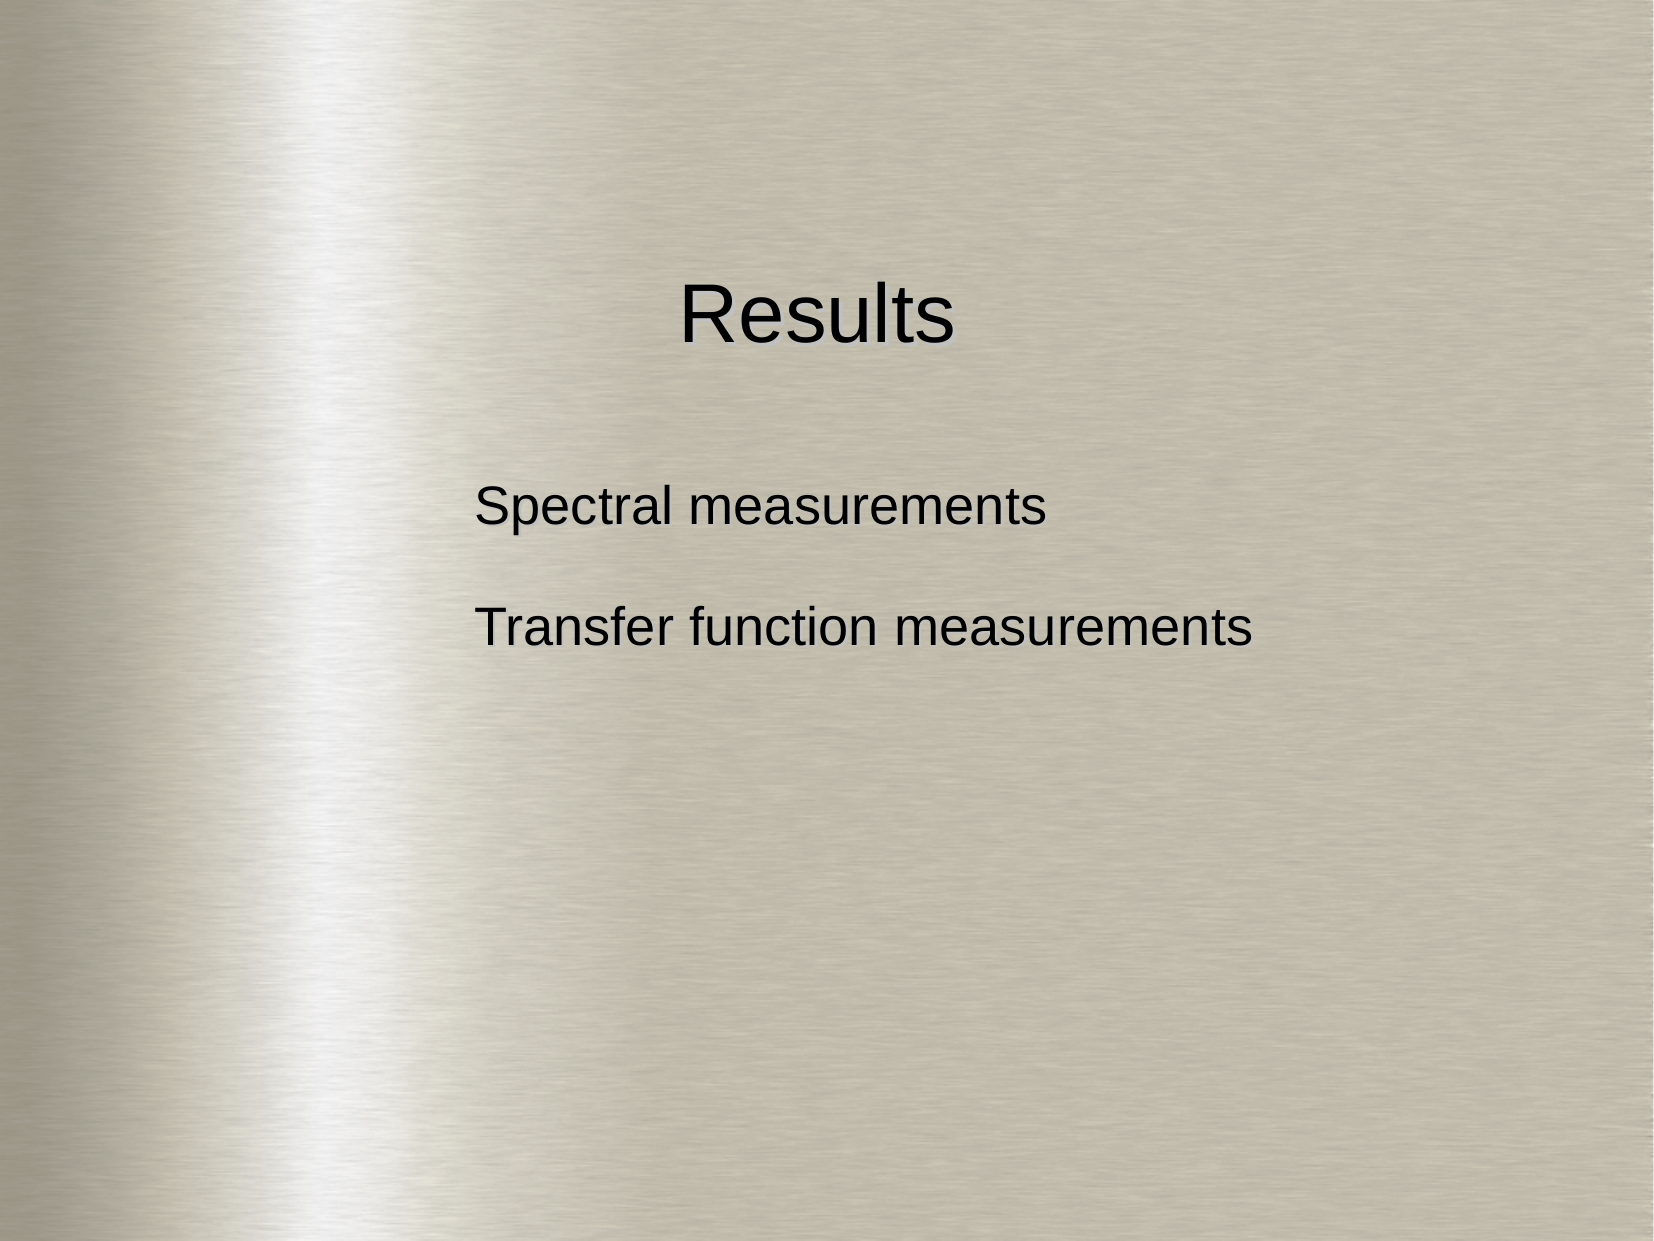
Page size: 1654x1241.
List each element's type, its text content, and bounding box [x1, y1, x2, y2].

text_box Results [664, 259, 972, 368]
picture [0, 0, 1654, 1241]
text_box Spectral measurements Transfer function measurements [444, 467, 1291, 665]
